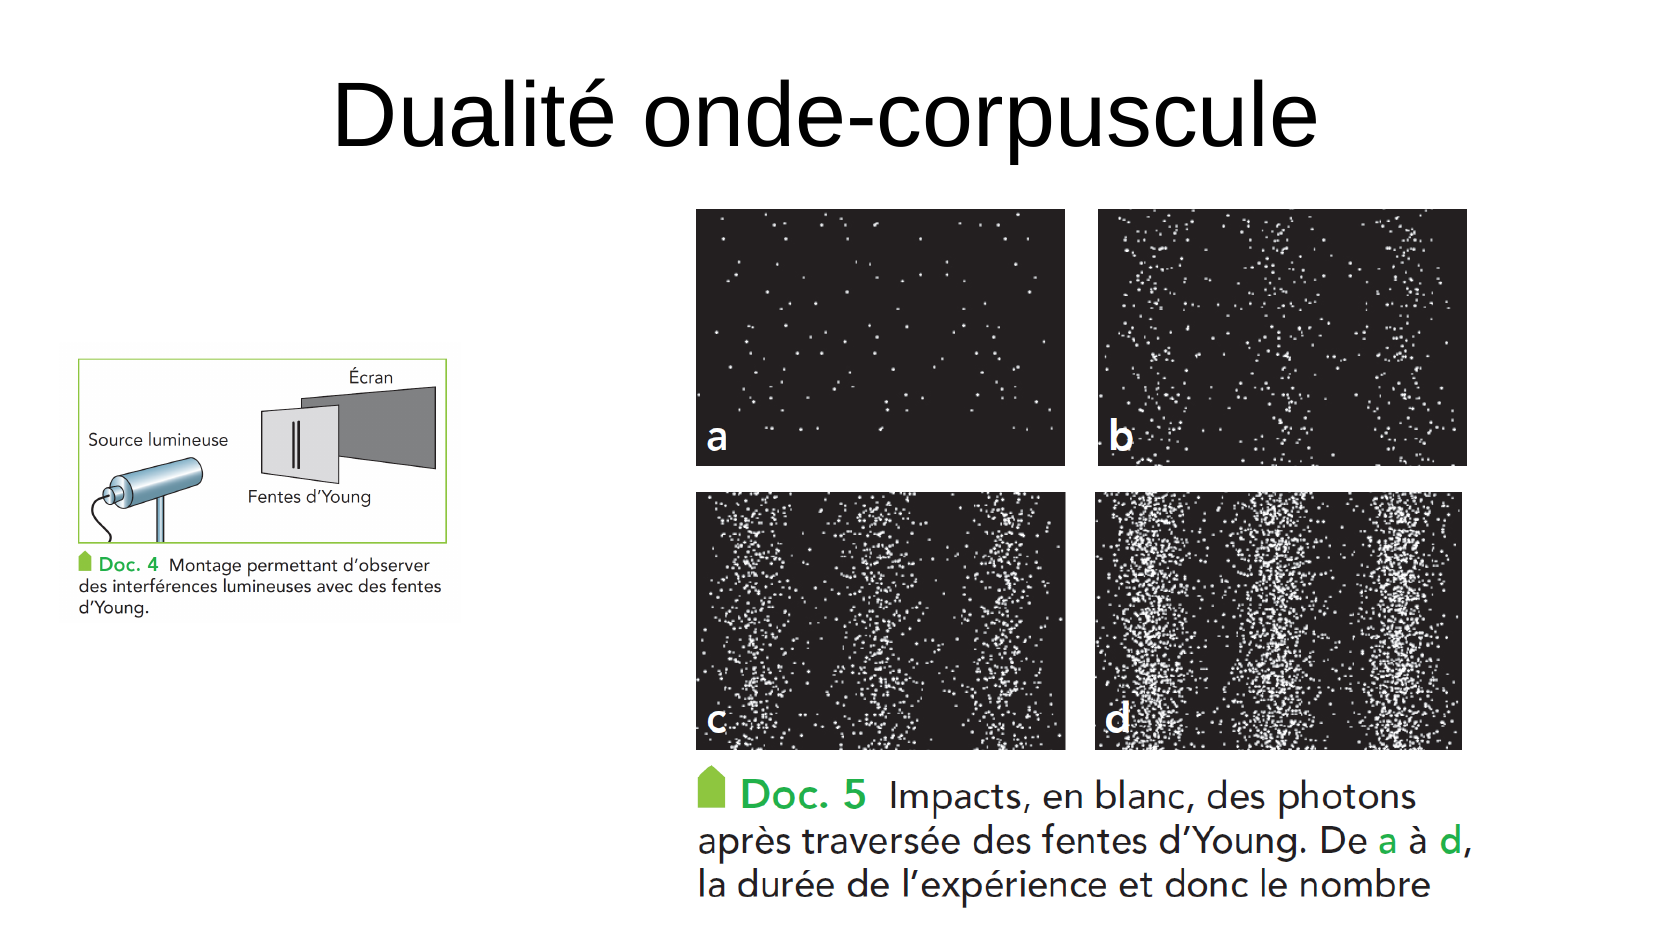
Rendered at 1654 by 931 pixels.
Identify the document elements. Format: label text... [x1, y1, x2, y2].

title Dualité onde-corpuscule [82, 37, 1571, 193]
picture [673, 177, 1511, 910]
picture [59, 342, 461, 623]
